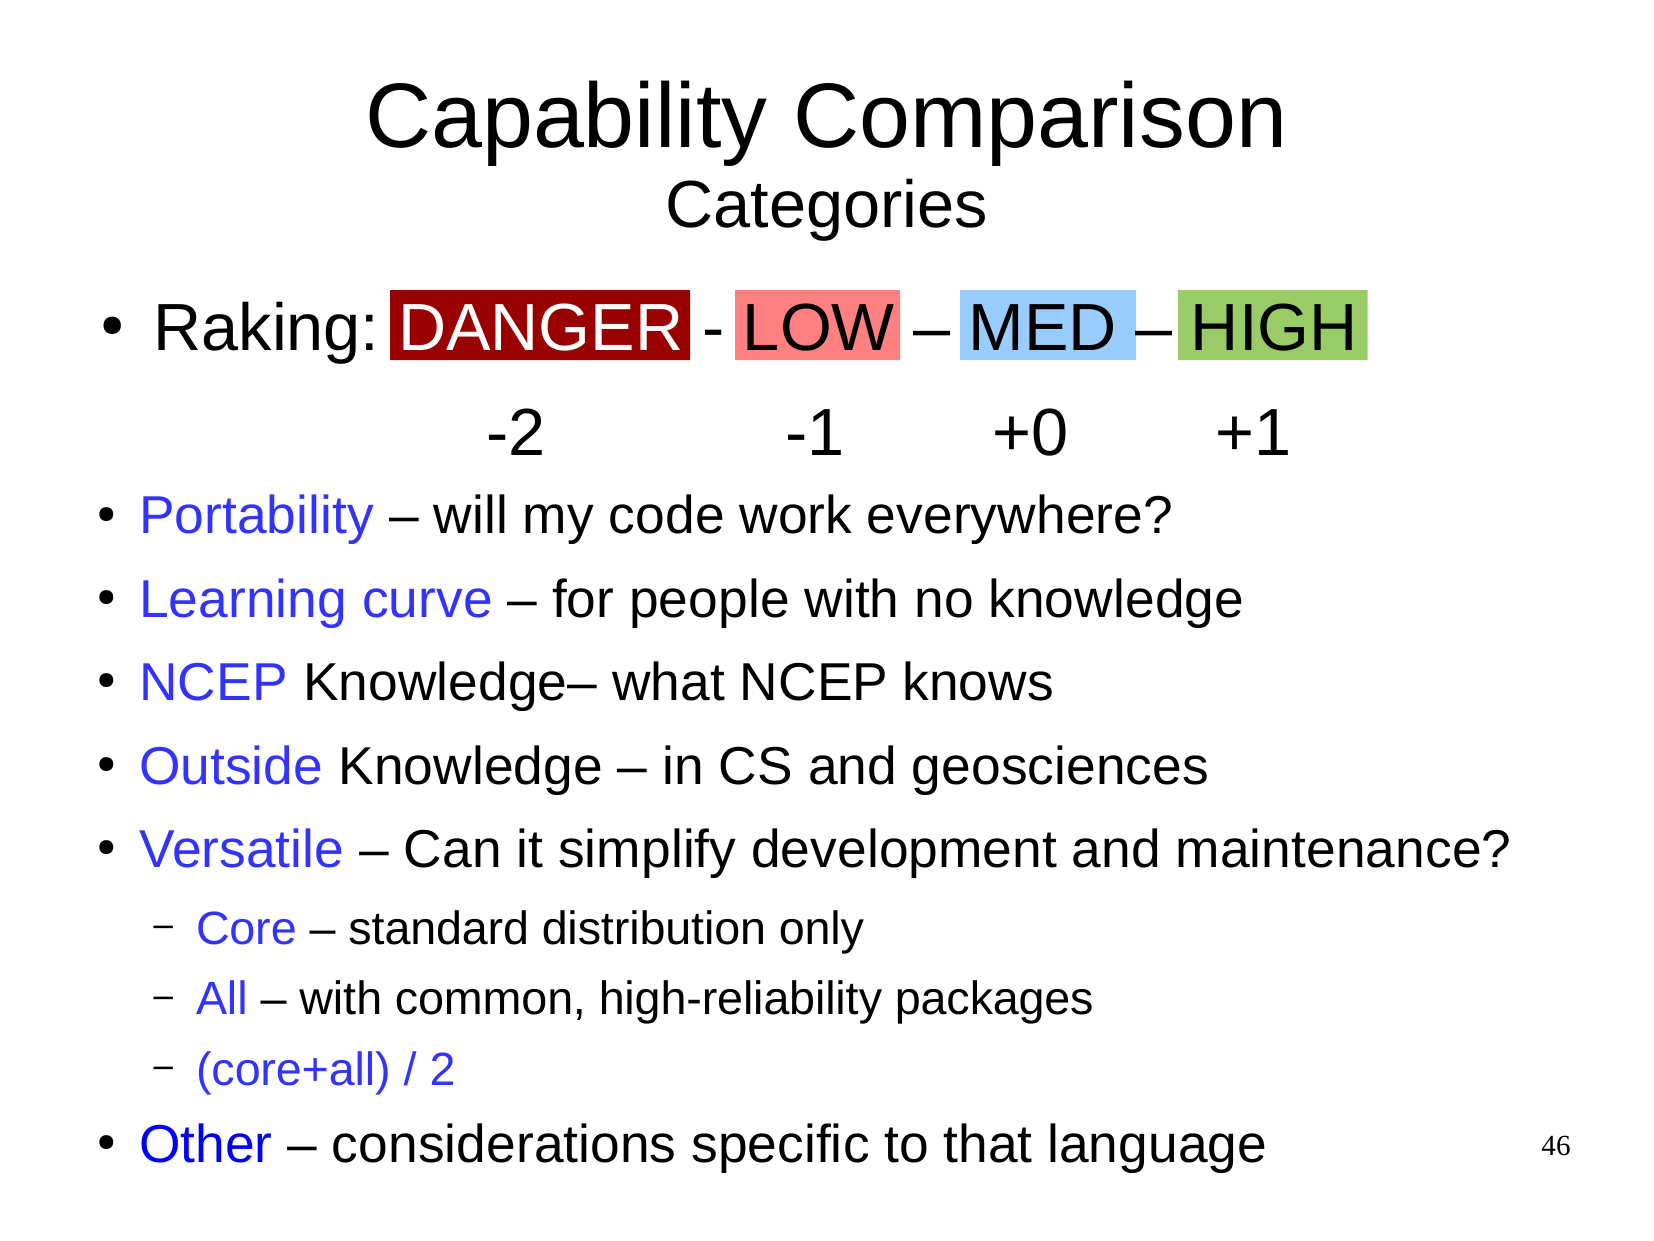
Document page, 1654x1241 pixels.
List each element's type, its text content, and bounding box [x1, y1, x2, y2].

list Raking: DANGER - LOW – MED – HIGH -2 -1 +0 +1 [82, 290, 1571, 485]
list Portability – will my code work everywhere? Learning curve – for people with no knowledge NCEP Knowledge– what NCEP knows Outside Knowledge – in CS and geosciences Versatile – Can it simplify development and maintenance? Core – standard distribution only All – with common, high-reliability packages (core+all) / 2 Other – considerations specific to that language [82, 485, 1571, 1191]
title Capability Comparison Categories [82, 49, 1571, 257]
